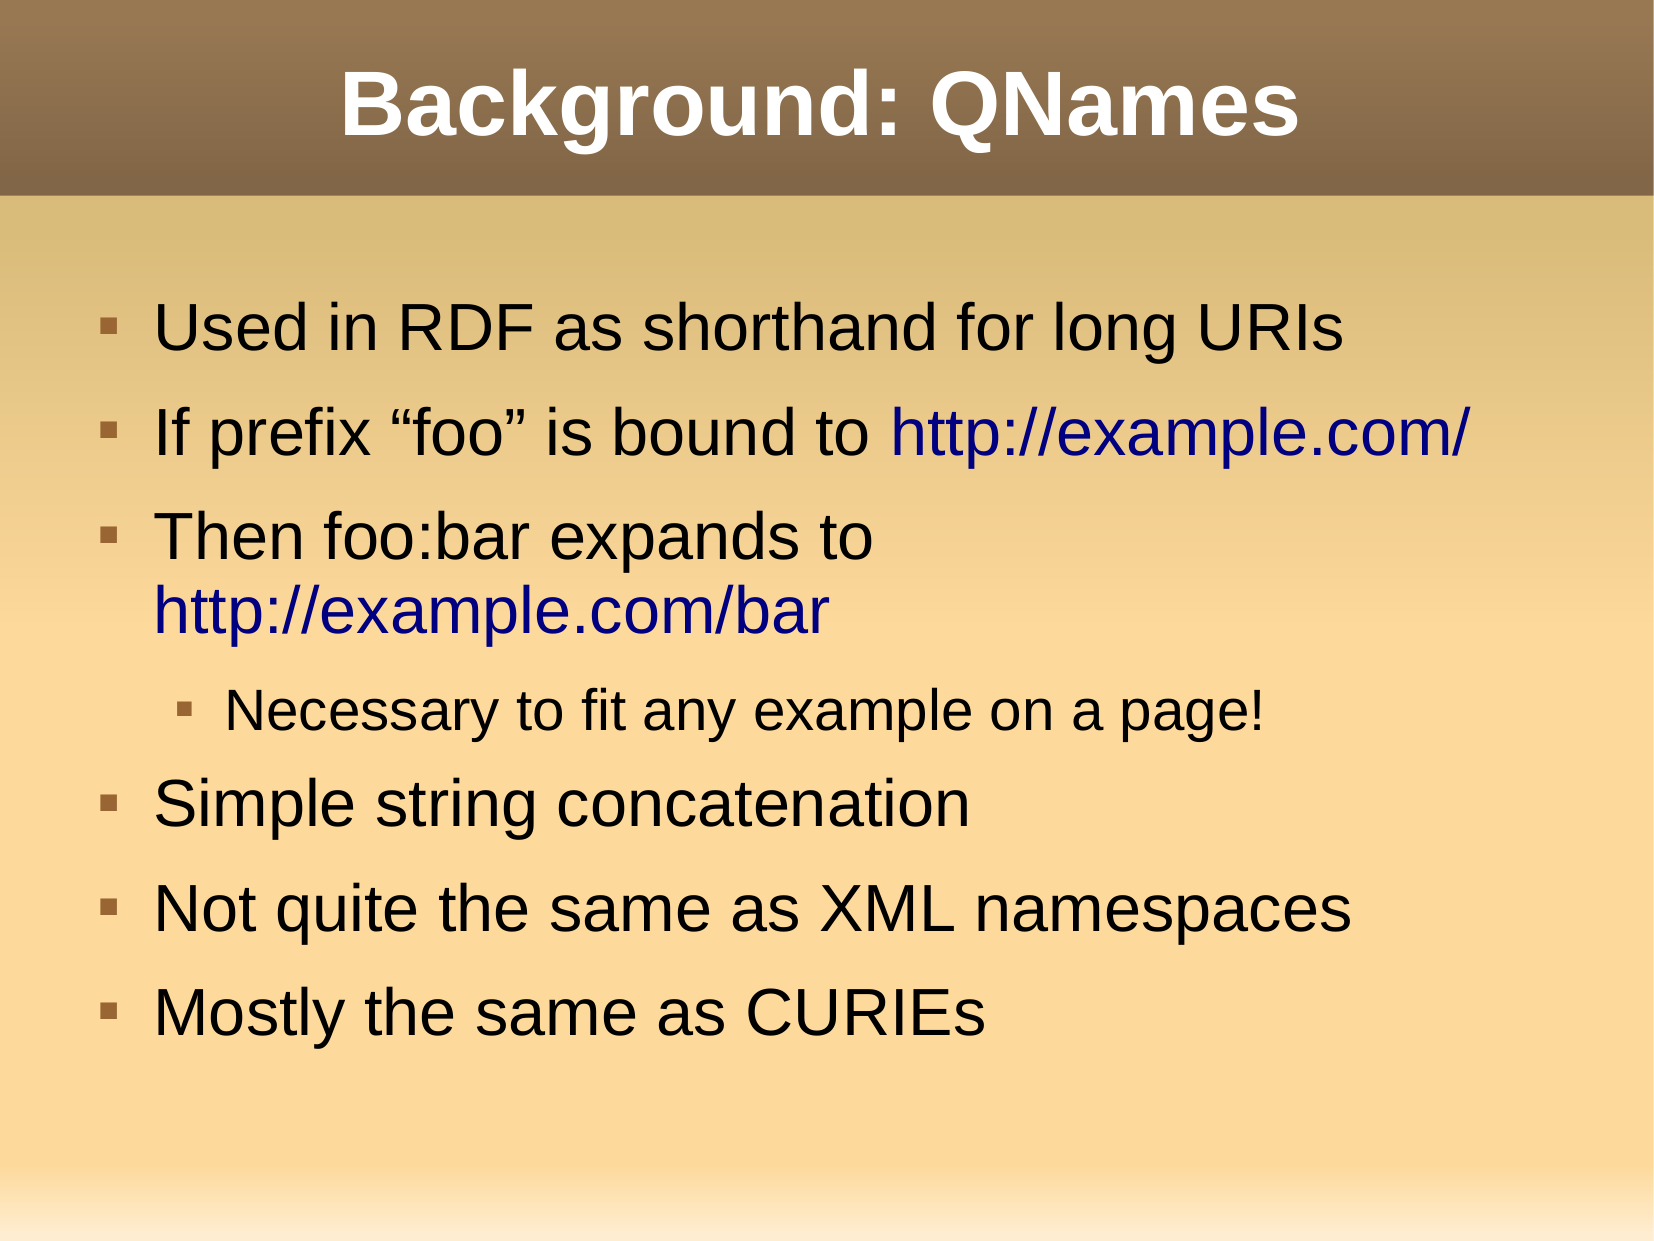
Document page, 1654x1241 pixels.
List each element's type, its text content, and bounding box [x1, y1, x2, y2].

picture [0, 0, 1654, 1241]
list Used in RDF as shorthand for long URIs If prefix “foo” is bound to http://example.com/ Then foo:bar expands to http://example.com/bar Necessary to fit any example on a page! Simple string concatenation Not quite the same as XML namespaces Mostly the same as CURIEs [82, 290, 1571, 1155]
title Background: QNames [76, 7, 1565, 200]
